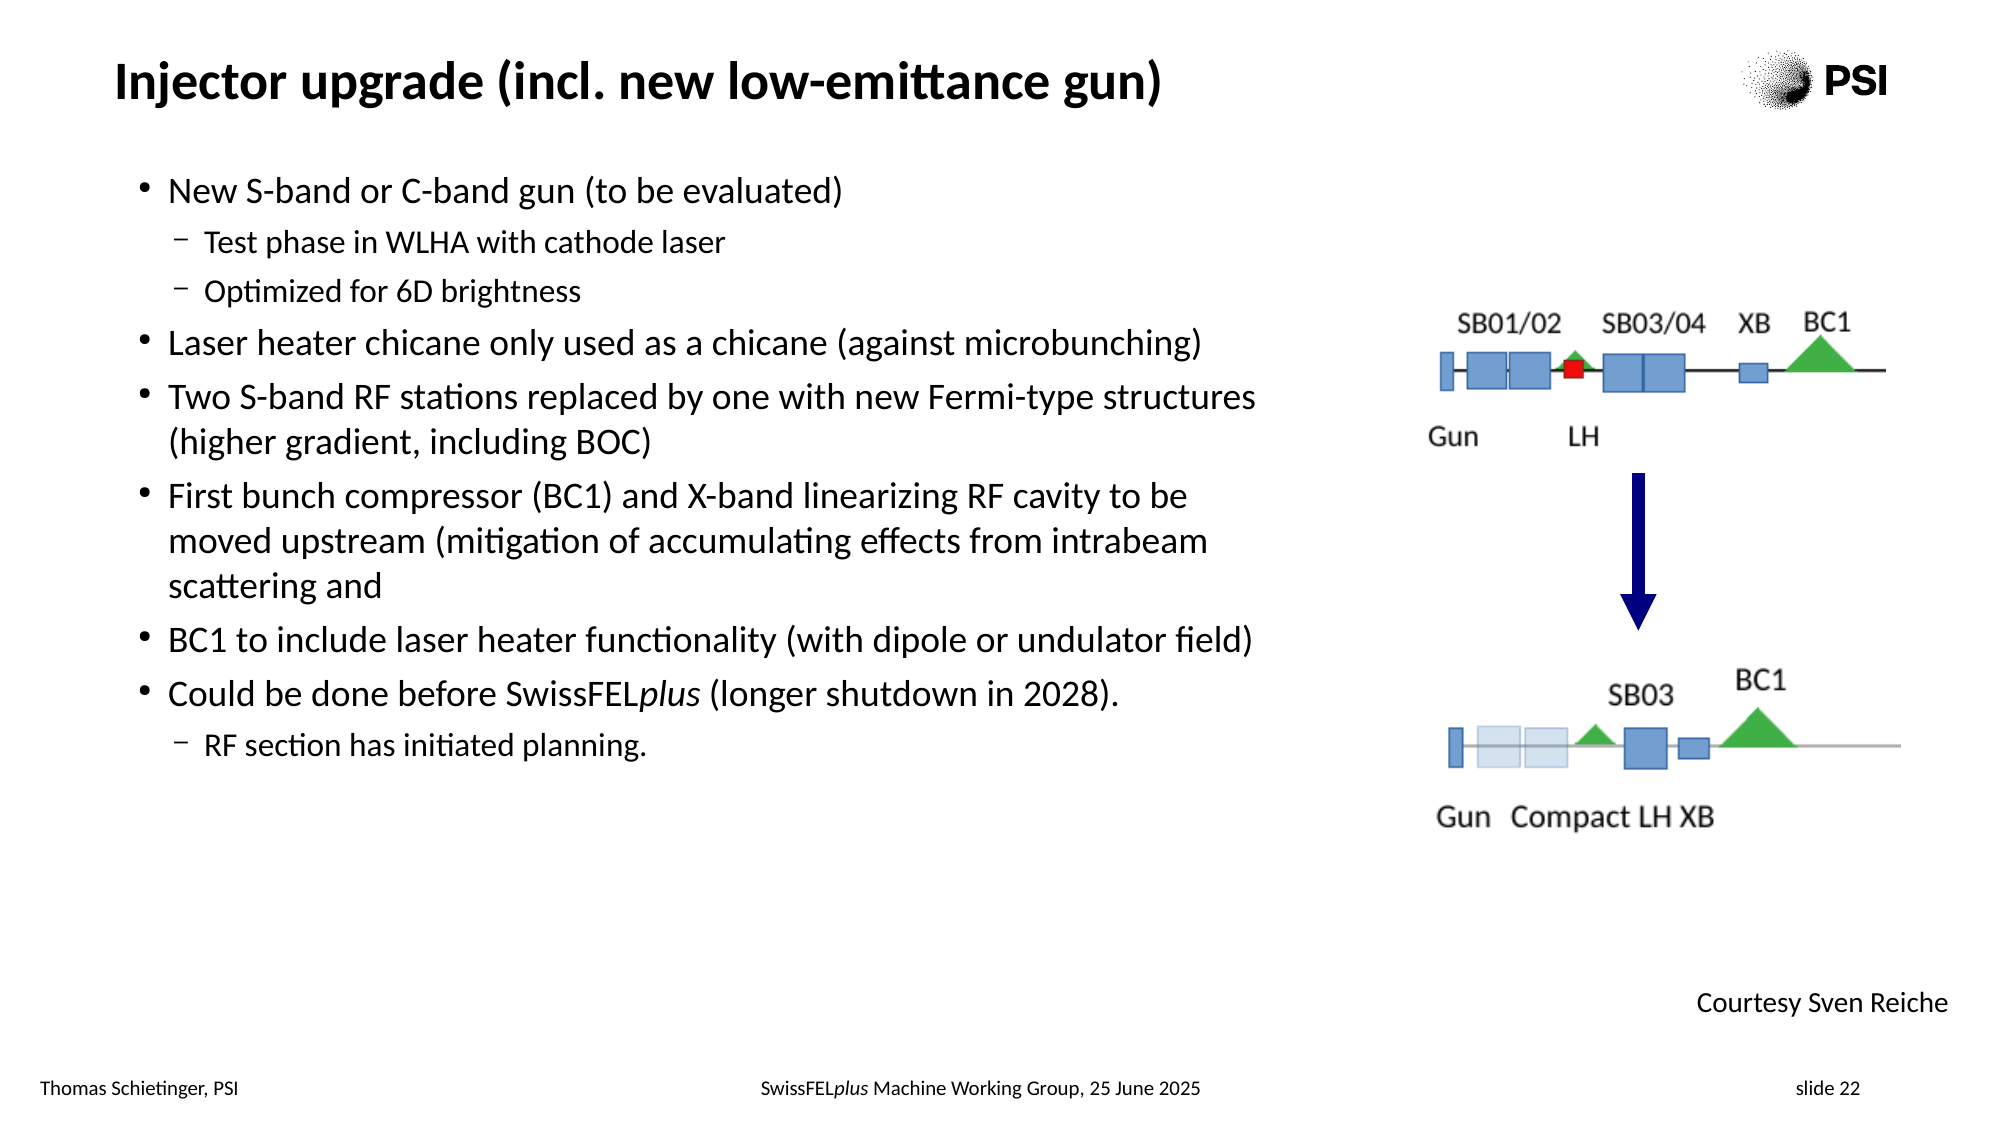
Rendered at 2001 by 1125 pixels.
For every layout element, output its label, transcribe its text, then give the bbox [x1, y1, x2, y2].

text_box New S-band or C-band gun (to be evaluated) Test phase in WLHA with cathode laser Optimized for 6D brightness Laser heater chicane only used as a chicane (against microbunching) Two S-band RF stations replaced by one with new Fermi-type structures (higher gradient, including BOC) First bunch compressor (BC1) and X-band linearizing RF cavity to be moved upstream (mitigation of accumulating effects from intrabeam scattering and BC1 to include laser heater functionality (with dipole or undulator field) Could be done before SwissFELplus (longer shutdown in 2028). RF section has initiated planning. [120, 166, 1280, 1046]
title Injector upgrade (incl. new low-emittance gun) [114, 45, 1585, 118]
picture [1420, 633, 1901, 863]
text_box Courtesy Sven Reiche [1682, 983, 1965, 1028]
picture [1409, 258, 1886, 473]
